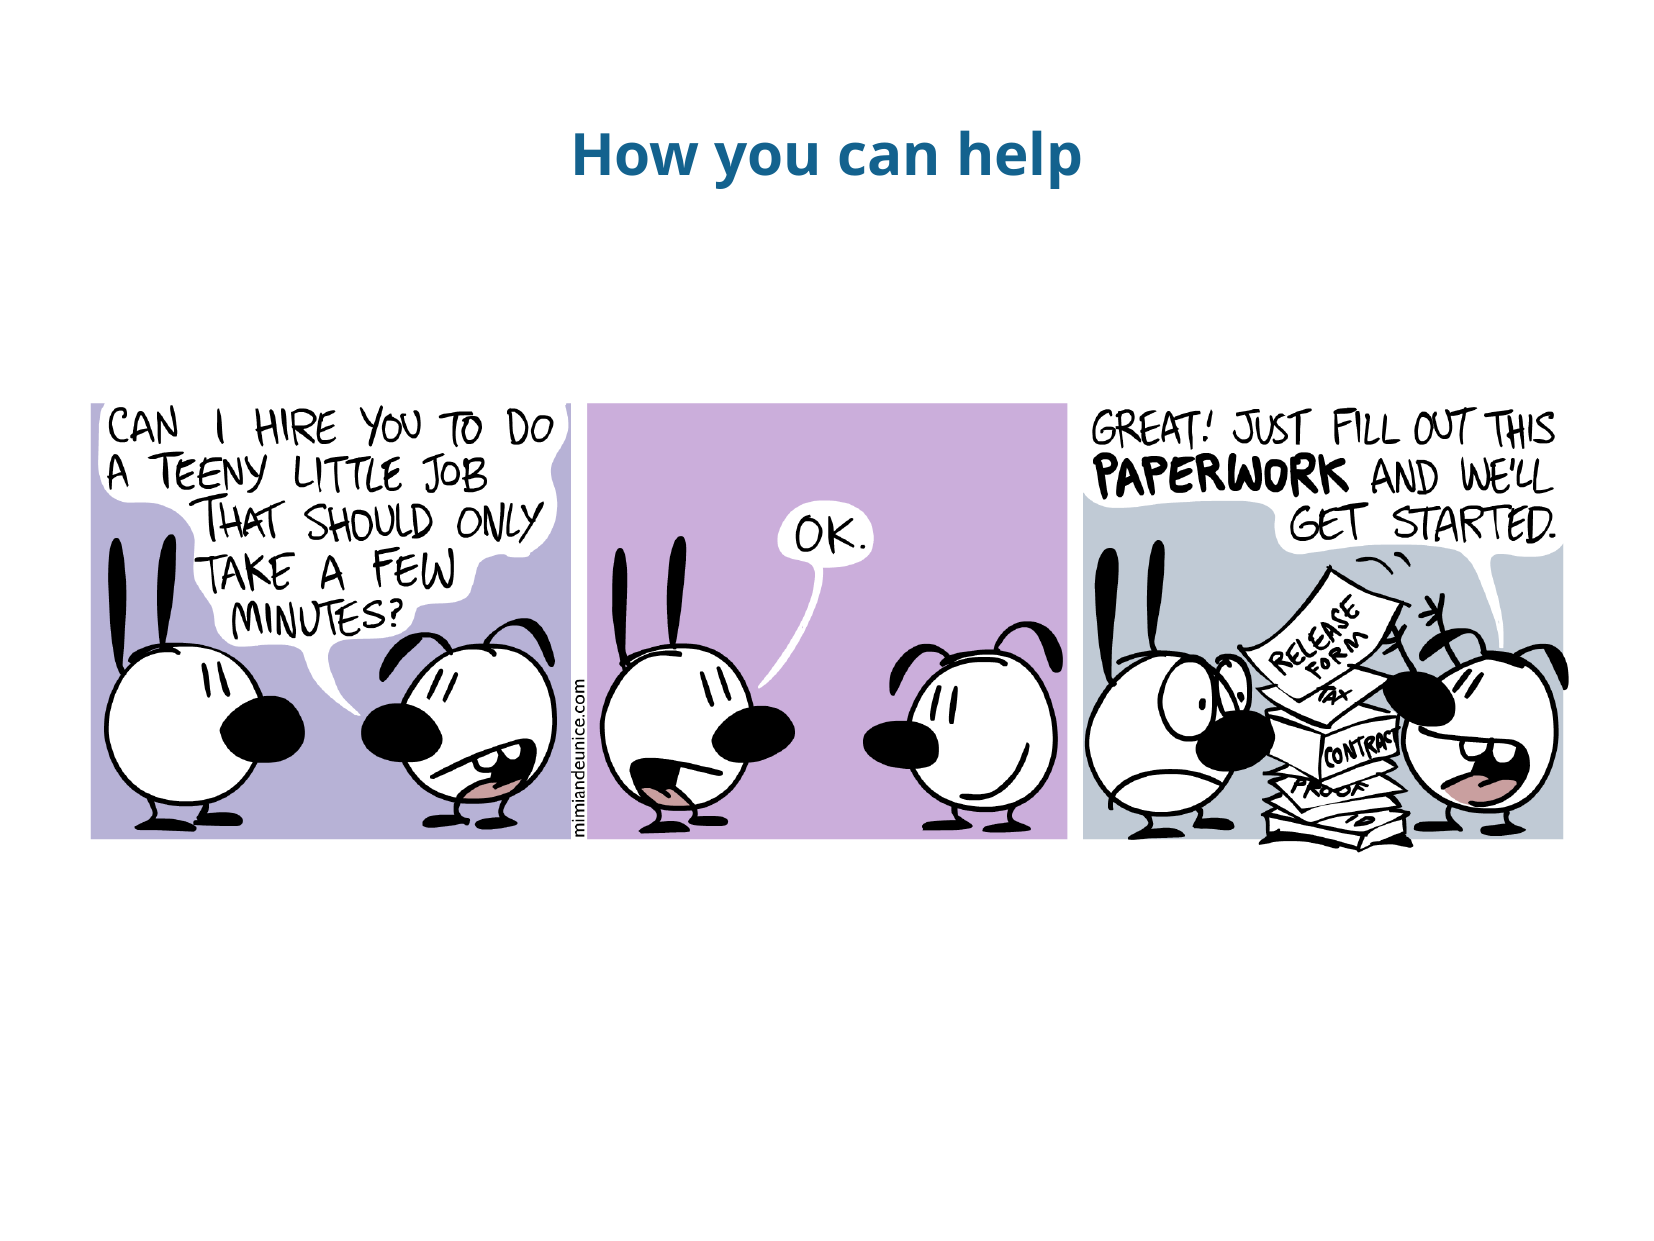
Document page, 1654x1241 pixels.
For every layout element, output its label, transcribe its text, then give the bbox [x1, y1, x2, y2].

title How you can help [82, 49, 1571, 257]
picture [82, 389, 1572, 853]
